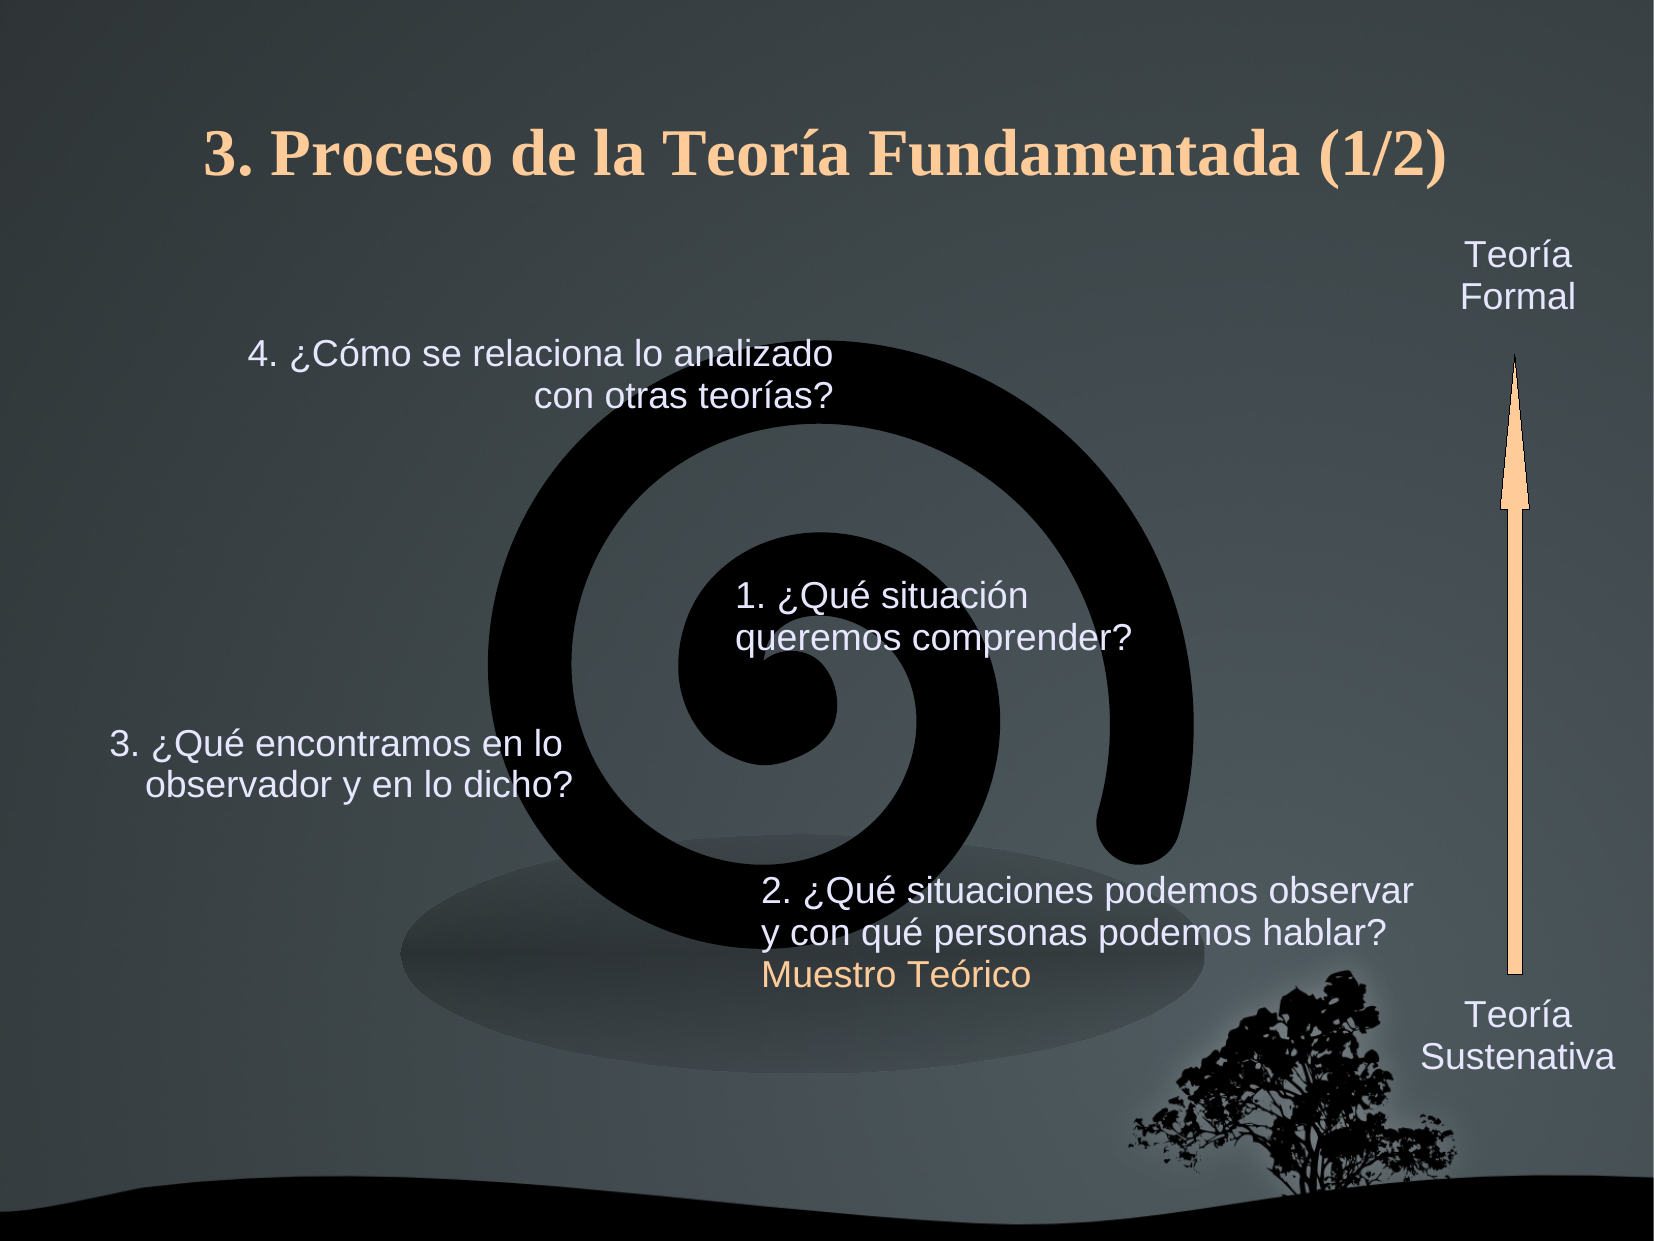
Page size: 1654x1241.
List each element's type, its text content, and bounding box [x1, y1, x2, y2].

picture [0, 0, 1654, 1241]
text_box 1. ¿Qué situación queremos comprender? [720, 566, 1148, 666]
text_box Teoría Sustenativa [1405, 986, 1631, 1086]
text_box [1500, 354, 1530, 975]
title 3. Proceso de la Teoría Fundamentada (1/2) [82, 49, 1571, 257]
text_box 3. ¿Qué encontramos en lo observador y en lo dicho? [94, 714, 589, 814]
text_box 4. ¿Cómo se relaciona lo analizado con otras teorías? [232, 324, 849, 424]
text_box 2. ¿Qué situaciones podemos observar y con qué personas podemos hablar? Muestro Teórico [746, 862, 1430, 1003]
text_box Teoría Formal [1445, 226, 1592, 325]
